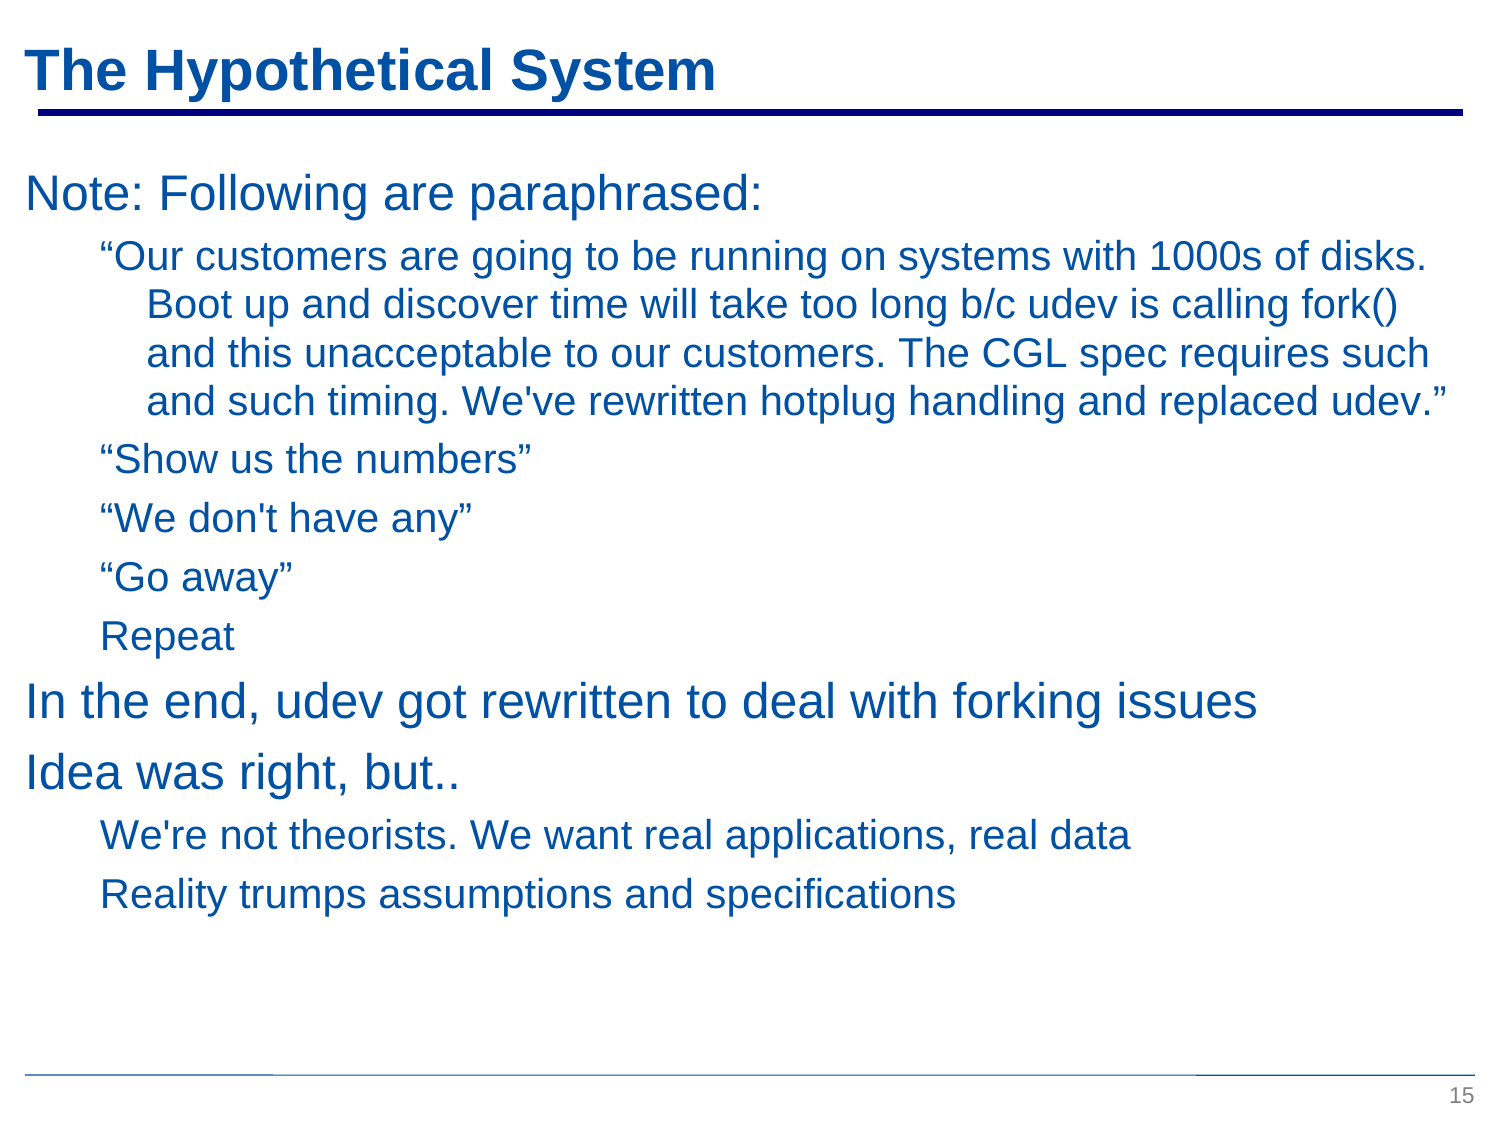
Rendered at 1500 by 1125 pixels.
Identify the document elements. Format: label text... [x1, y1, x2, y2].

list Note: Following are paraphrased: “Our customers are going to be running on systems with 1000s of disks. Boot up and discover time will take too long b/c udev is calling fork() and this unacceptable to our customers. The CGL spec requires such and such timing. We've rewritten hotplug handling and replaced udev.” “Show us the numbers” “We don't have any” “Go away” Repeat In the end, udev got rewritten to deal with forking issues Idea was right, but.. We're not theorists. We want real applications, real data Reality trumps assumptions and specifications [24, 162, 1475, 1047]
title The Hypothetical System [24, 19, 1463, 118]
